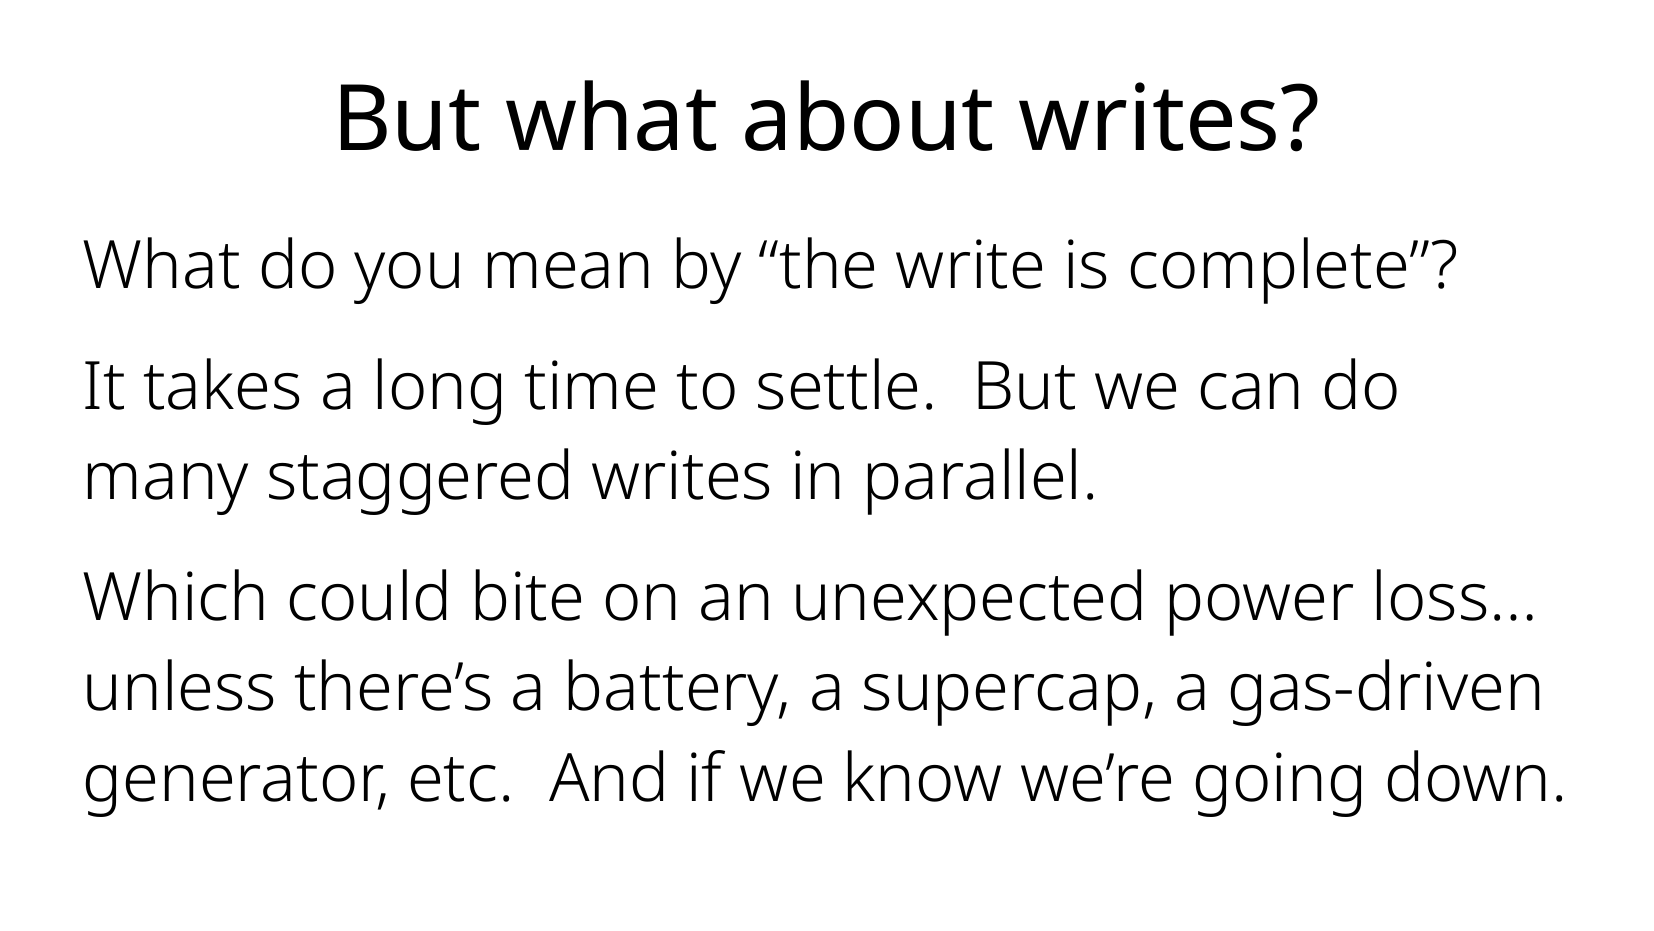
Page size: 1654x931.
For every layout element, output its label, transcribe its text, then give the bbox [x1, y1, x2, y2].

list What do you mean by “the write is complete”? It takes a long time to settle. But we can do many staggered writes in parallel. Which could bite on an unexpected power loss… unless there’s a battery, a supercap, a gas-driven generator, etc. And if we know we’re going down. [82, 217, 1571, 838]
title But what about writes? [82, 37, 1571, 193]
